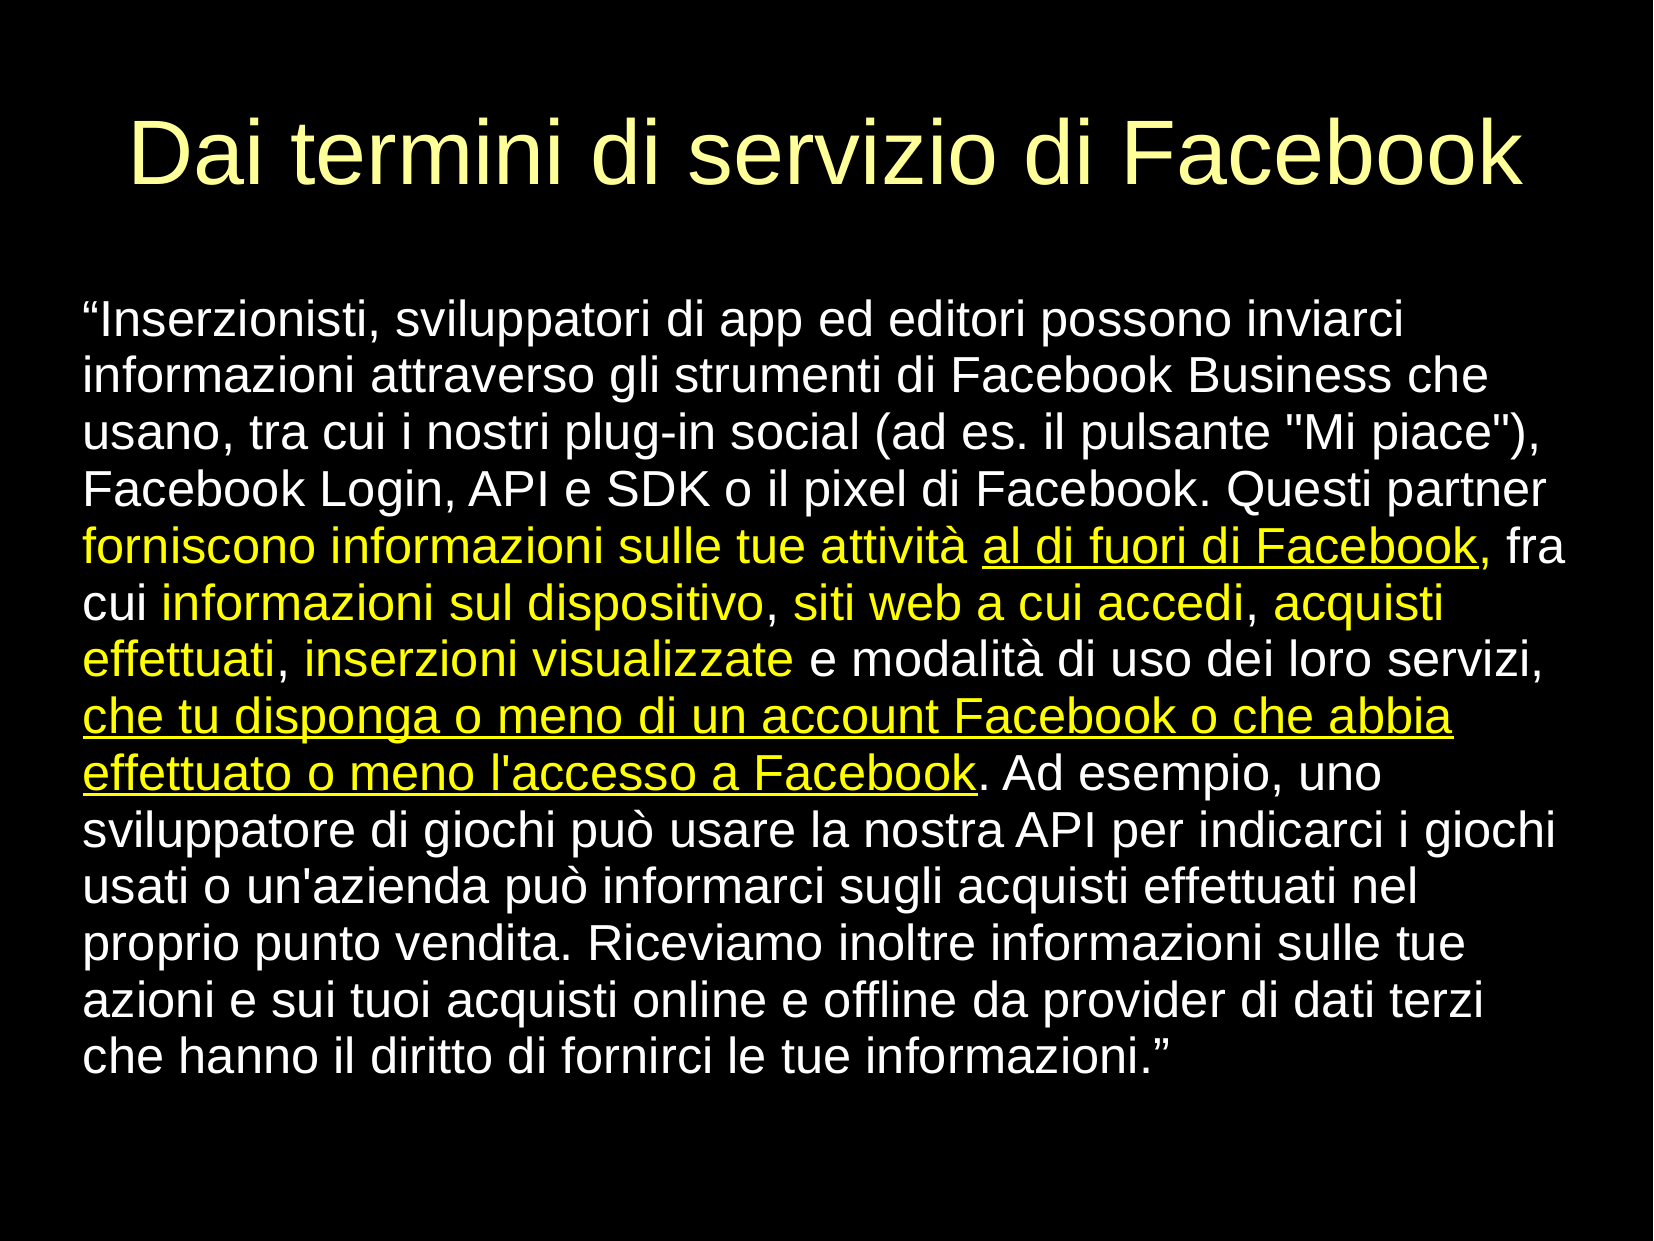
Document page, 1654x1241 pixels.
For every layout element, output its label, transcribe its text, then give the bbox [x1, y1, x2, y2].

list “Inserzionisti, sviluppatori di app ed editori possono inviarci informazioni attraverso gli strumenti di Facebook Business che usano, tra cui i nostri plug-in social (ad es. il pulsante "Mi piace"), Facebook Login, API e SDK o il pixel di Facebook. Questi partner forniscono informazioni sulle tue attività al di fuori di Facebook, fra cui informazioni sul dispositivo, siti web a cui accedi, acquisti effettuati, inserzioni visualizzate e modalità di uso dei loro servizi, che tu disponga o meno di un account Facebook o che abbia effettuato o meno l'accesso a Facebook. Ad esempio, uno sviluppatore di giochi può usare la nostra API per indicarci i giochi usati o un'azienda può informarci sugli acquisti effettuati nel proprio punto vendita. Riceviamo inoltre informazioni sulle tue azioni e sui tuoi acquisti online e offline da provider di dati terzi che hanno il diritto di fornirci le tue informazioni.” [82, 290, 1571, 1126]
title Dai termini di servizio di Facebook [82, 49, 1571, 257]
